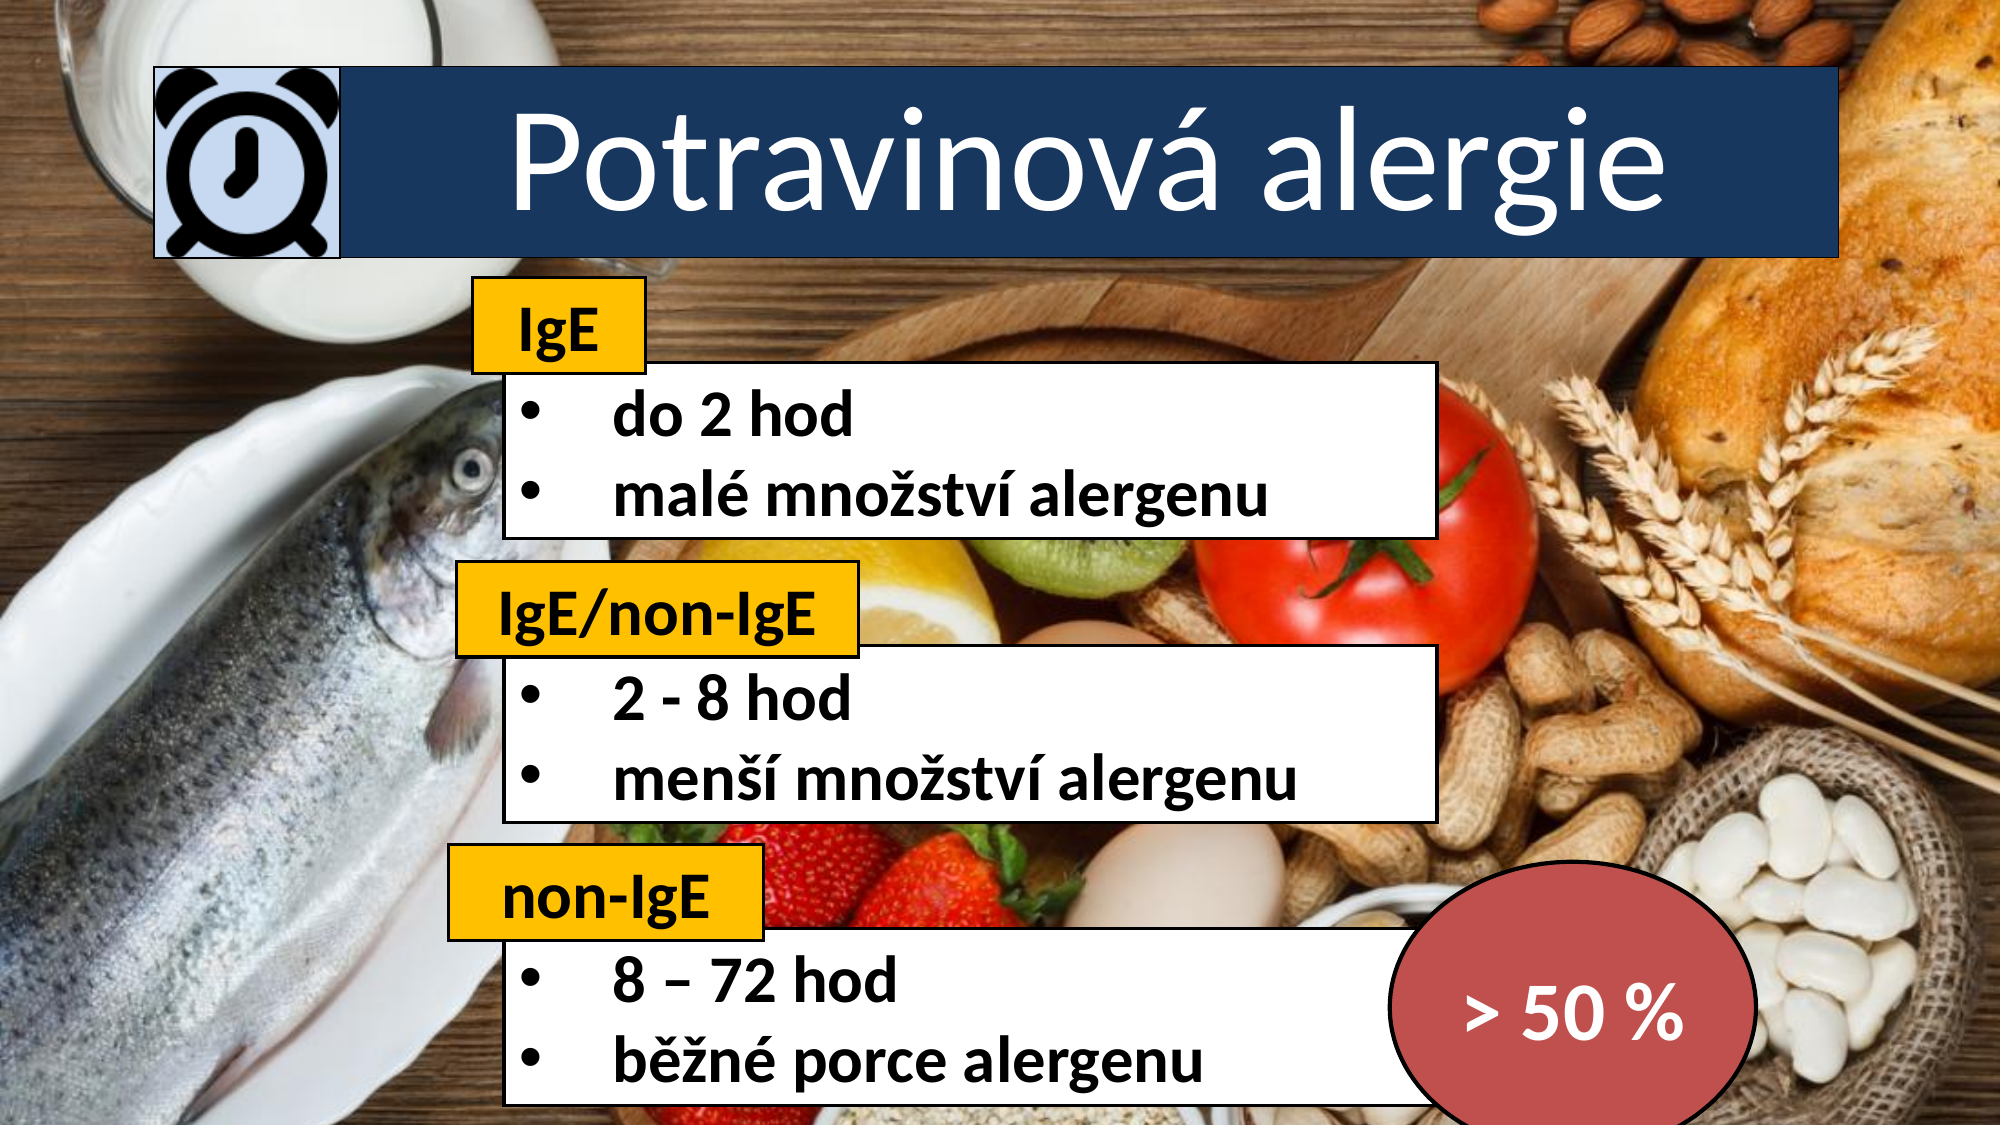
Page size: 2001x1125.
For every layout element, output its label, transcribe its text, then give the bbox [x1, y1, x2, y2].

text_box non-IgE [448, 844, 764, 941]
text_box 8 – 72 hod běžné porce alergenu [503, 928, 1436, 1106]
text_box IgE [472, 277, 646, 374]
text_box IgE/non-IgE [456, 561, 859, 657]
picture [0, 0, 2000, 1125]
text_box Potravinová alergie [341, 66, 1839, 258]
text_box > 50 % [1389, 861, 1757, 1125]
text_box do 2 hod malé množství alergenu [503, 362, 1438, 539]
text_box 2 - 8 hod menší množství alergenu [503, 645, 1438, 823]
